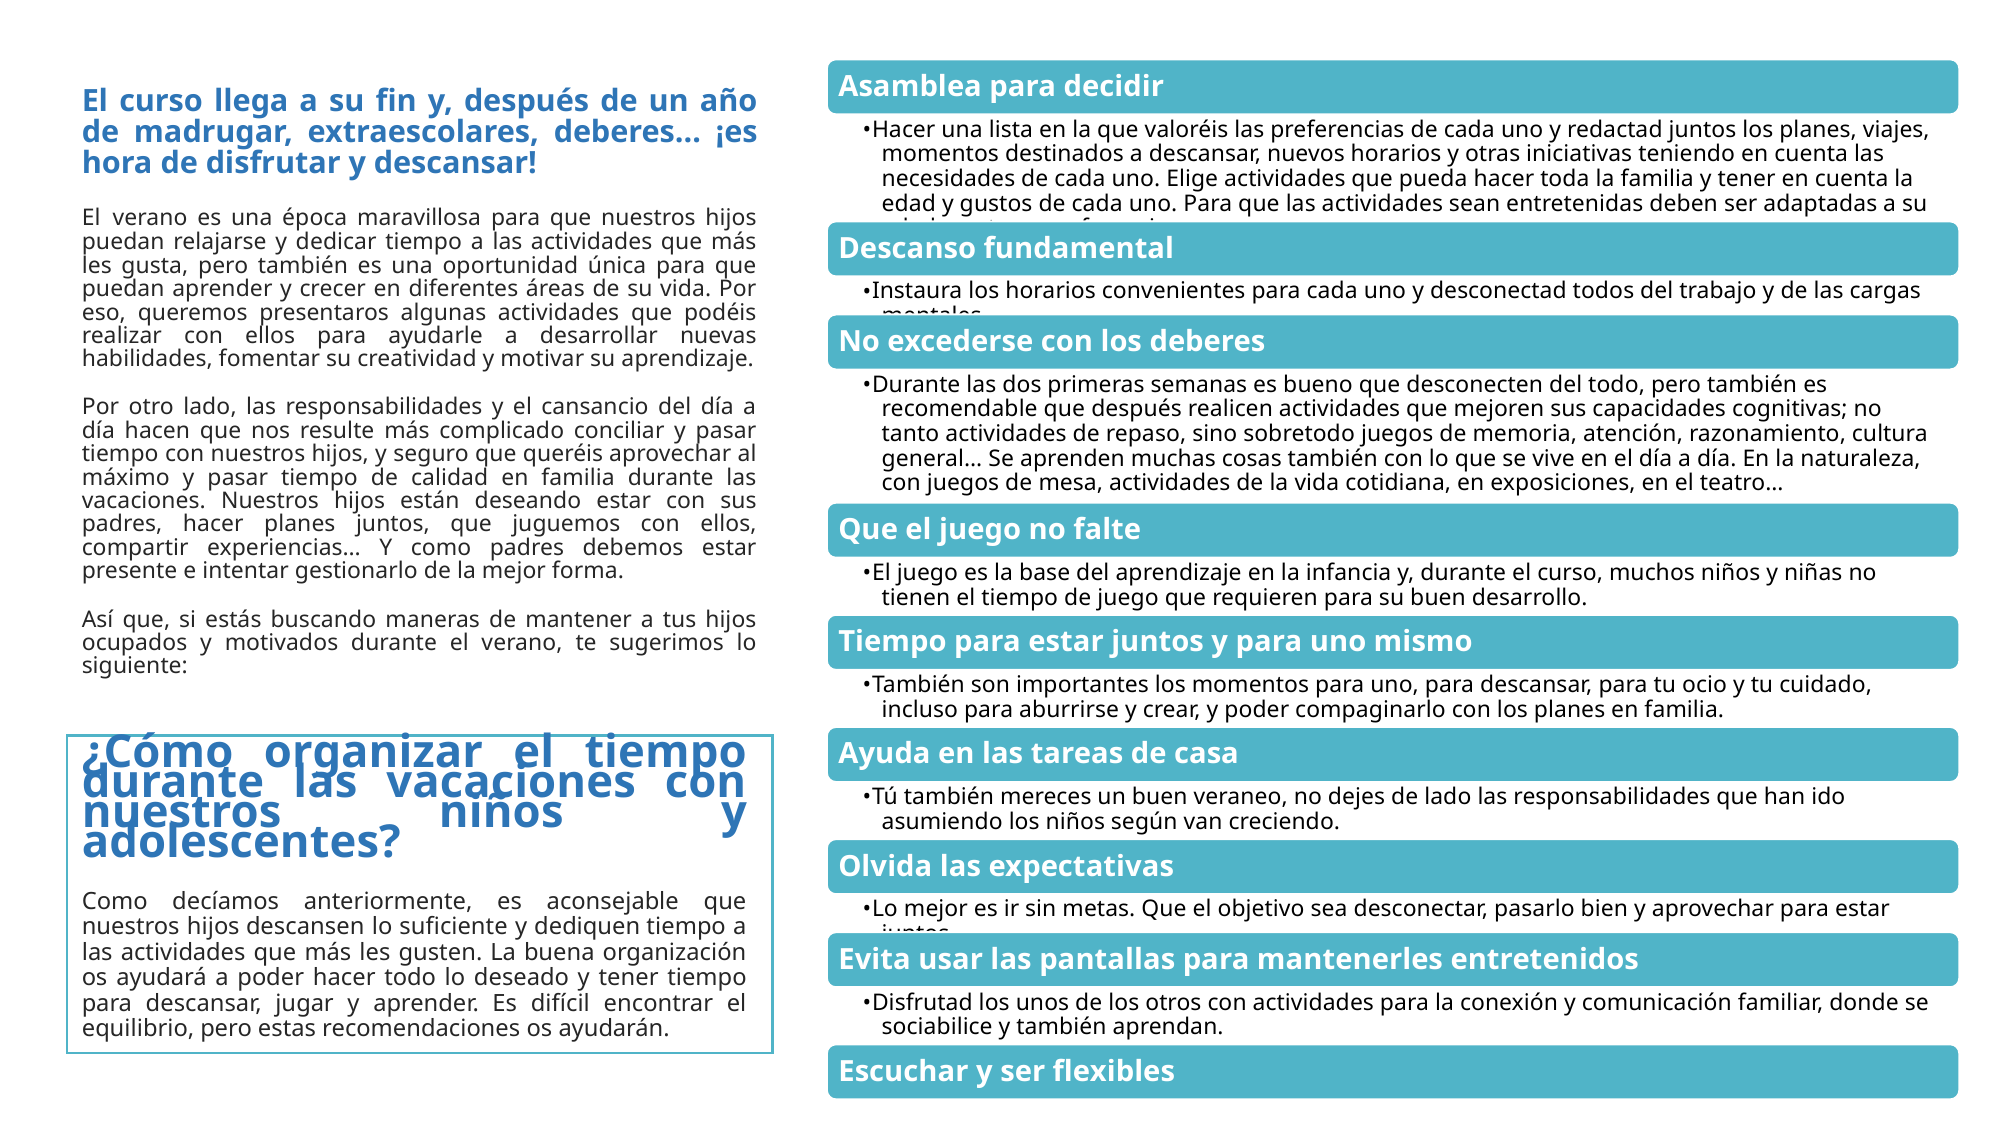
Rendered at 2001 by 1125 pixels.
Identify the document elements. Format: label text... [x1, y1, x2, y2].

text_box Ayuda en las tareas de casa [826, 726, 1960, 782]
text_box Tú también mereces un buen veraneo, no dejes de lado las responsabilidades que han ido asumiendo los niños según van creciendo. [826, 782, 1960, 840]
list El curso llega a su fin y, después de un año de madrugar, extraescolares, deberes… ¡es hora de disfrutar y descansar! El verano es una época maravillosa para que nuestros hijos puedan relajarse y dedicar tiempo a las actividades que más les gusta, pero también es una oportunidad única para que puedan aprender y crecer en diferentes áreas de su vida. Por eso, queremos presentaros algunas actividades que podéis realizar con ellos para ayudarle a desarrollar nuevas habilidades, fomentar su creatividad y motivar su aprendizaje. Por otro lado, las responsabilidades y el cansancio del día a día hacen que nos resulte más complicado conciliar y pasar tiempo con nuestros hijos, y seguro que queréis aprovechar al máximo y pasar tiempo de calidad en familia durante las vacaciones. Nuestros hijos están deseando estar con sus padres, hacer planes juntos, que juguemos con ellos, compartir experiencias… Y como padres debemos estar presente e intentar gestionarlo de la mejor forma. Así que, si estás buscando maneras de mantener a tus hijos ocupados y motivados durante el verano, te sugerimos lo siguiente: [66, 78, 773, 713]
text_box Descanso fundamental [826, 221, 1960, 276]
text_box Disfrutad los unos de los otros con actividades para la conexión y comunicación familiar, donde se sociabilice y también aprendan. [826, 987, 1960, 1045]
text_box También son importantes los momentos para uno, para descansar, para tu ocio y tu cuidado, incluso para aburrirse y crear, y poder compaginarlo con los planes en familia. [826, 669, 1960, 728]
list ¿Cómo organizar el tiempo durante las vacaciones con nuestros niños y adolescentes? Como decíamos anteriormente, es aconsejable que nuestros hijos descansen lo suficiente y dediquen tiempo a las actividades que más les gusten. La buena organización os ayudará a poder hacer todo lo deseado y tener tiempo para descansar, jugar y aprender. Es difícil encontrar el equilibrio, pero estas recomendaciones os ayudarán. [66, 735, 773, 1053]
text_box Olvida las expectativas [826, 839, 1960, 894]
text_box Lo mejor es ir sin metas. Que el objetivo sea desconectar, pasarlo bien y aprovechar para estar juntos [826, 894, 1960, 933]
text_box Durante las dos primeras semanas es bueno que desconecten del todo, pero también es recomendable que después realicen actividades que mejoren sus capacidades cognitivas; no tanto actividades de repaso, sino sobretodo juegos de memoria, atención, razonamiento, cultura general… Se aprenden muchas cosas también con lo que se vive en el día a día. En la naturaleza, con juegos de mesa, actividades de la vida cotidiana, en exposiciones, en el teatro… [826, 369, 1960, 503]
text_box Asamblea para decidir [826, 59, 1960, 114]
text_box Tiempo para estar juntos y para uno mismo [826, 614, 1960, 669]
text_box Instaura los horarios convenientes para cada uno y desconectad todos del trabajo y de las cargas mentales [826, 276, 1960, 315]
text_box Escuchar y ser flexibles [826, 1044, 1960, 1100]
text_box Hacer una lista en la que valoréis las preferencias de cada uno y redactad juntos los planes, viajes, momentos destinados a descansar, nuevos horarios y otras iniciativas teniendo en cuenta las necesidades de cada uno. Elige actividades que pueda hacer toda la familia y tener en cuenta la edad y gustos de cada uno. Para que las actividades sean entretenidas deben ser adaptadas a su edad, gustos y preferencias. [826, 114, 1960, 222]
text_box El juego es la base del aprendizaje en la infancia y, durante el curso, muchos niños y niñas no tienen el tiempo de juego que requieren para su buen desarrollo. [826, 557, 1960, 615]
text_box Que el juego no falte [826, 502, 1960, 557]
text_box No excederse con los deberes [826, 314, 1960, 369]
text_box Evita usar las pantallas para mantenerles entretenidos [826, 932, 1960, 987]
